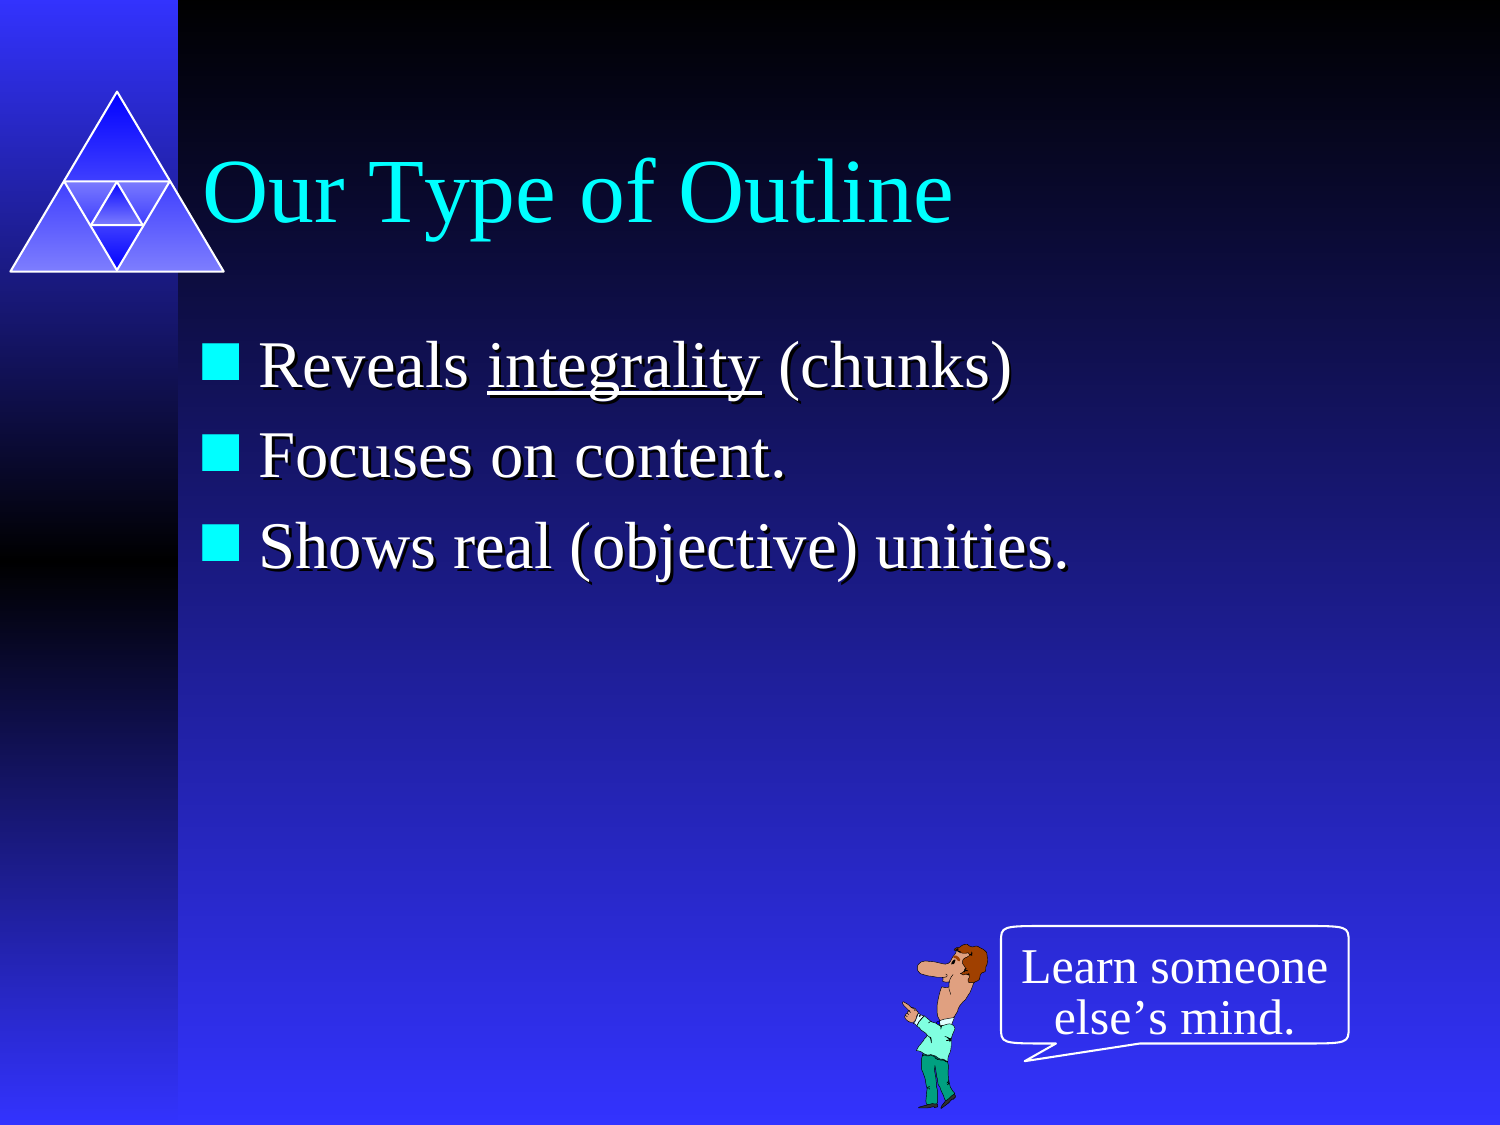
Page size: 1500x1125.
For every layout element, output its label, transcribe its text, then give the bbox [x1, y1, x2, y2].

chart [901, 943, 988, 1110]
text_box Learn someone else’s mind. [1000, 925, 1349, 1062]
list Reveals integrality (chunks) Focuses on content. Shows real (objective) unities. [187, 324, 1488, 1001]
title Our Type of Outline [187, 99, 1463, 288]
